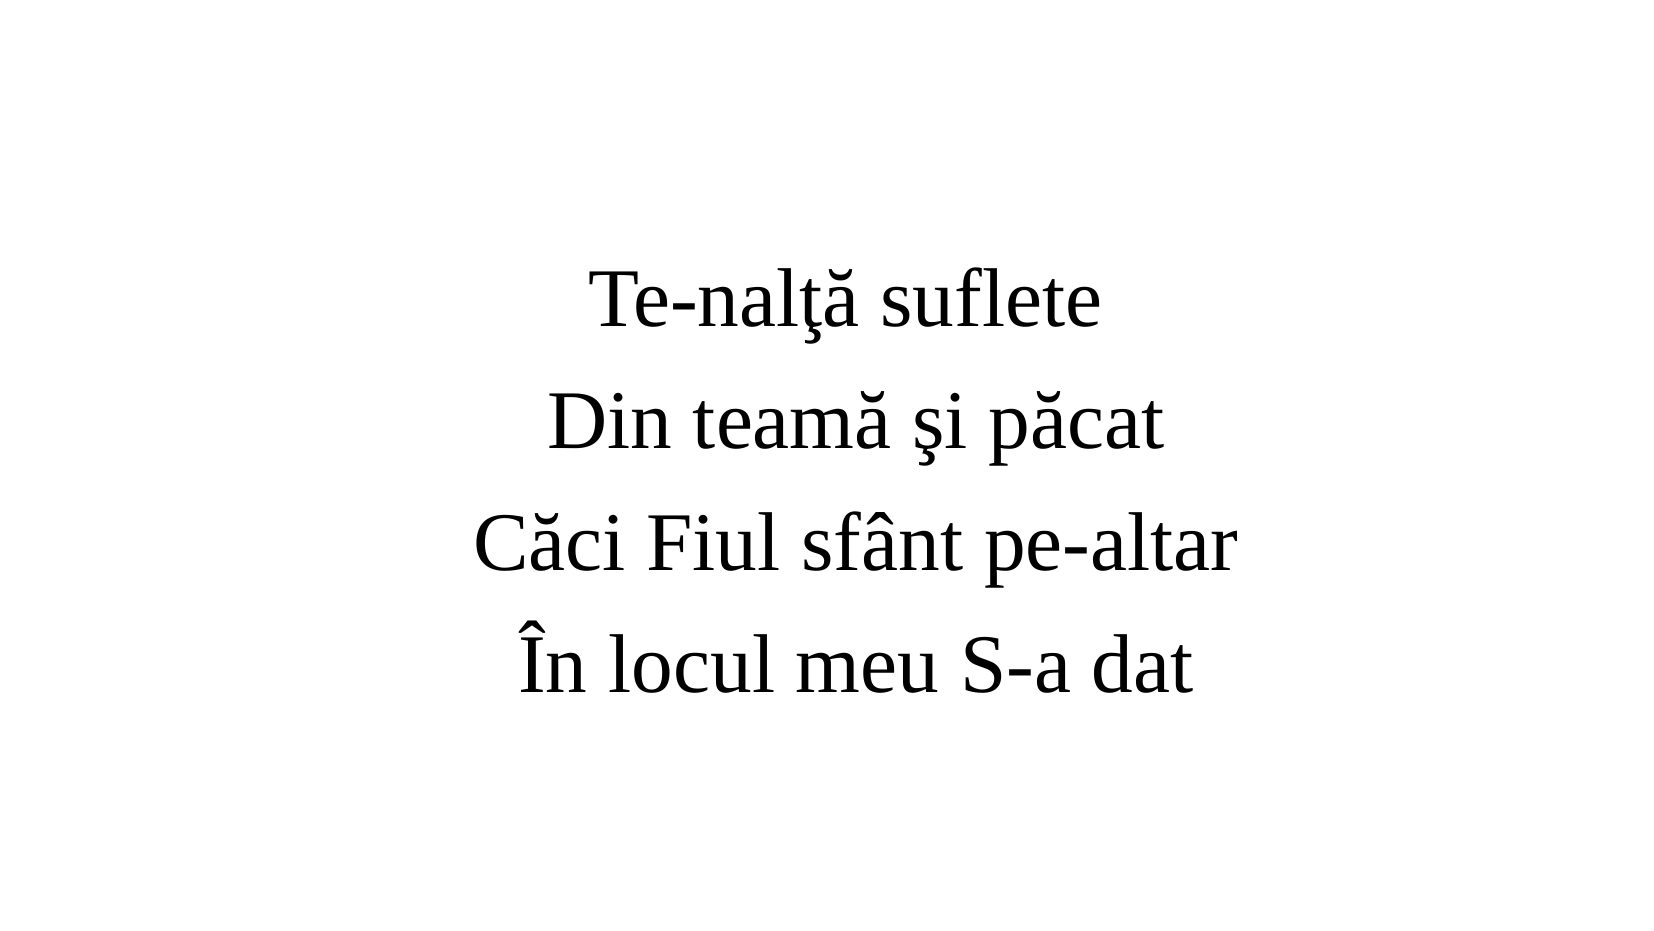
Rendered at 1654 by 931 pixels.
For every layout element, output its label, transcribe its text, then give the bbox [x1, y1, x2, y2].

subtitle Te-nalţă suflete Din teamă şi păcat Căci Fiul sfânt pe-altar În locul meu S-a dat [153, 239, 1560, 713]
